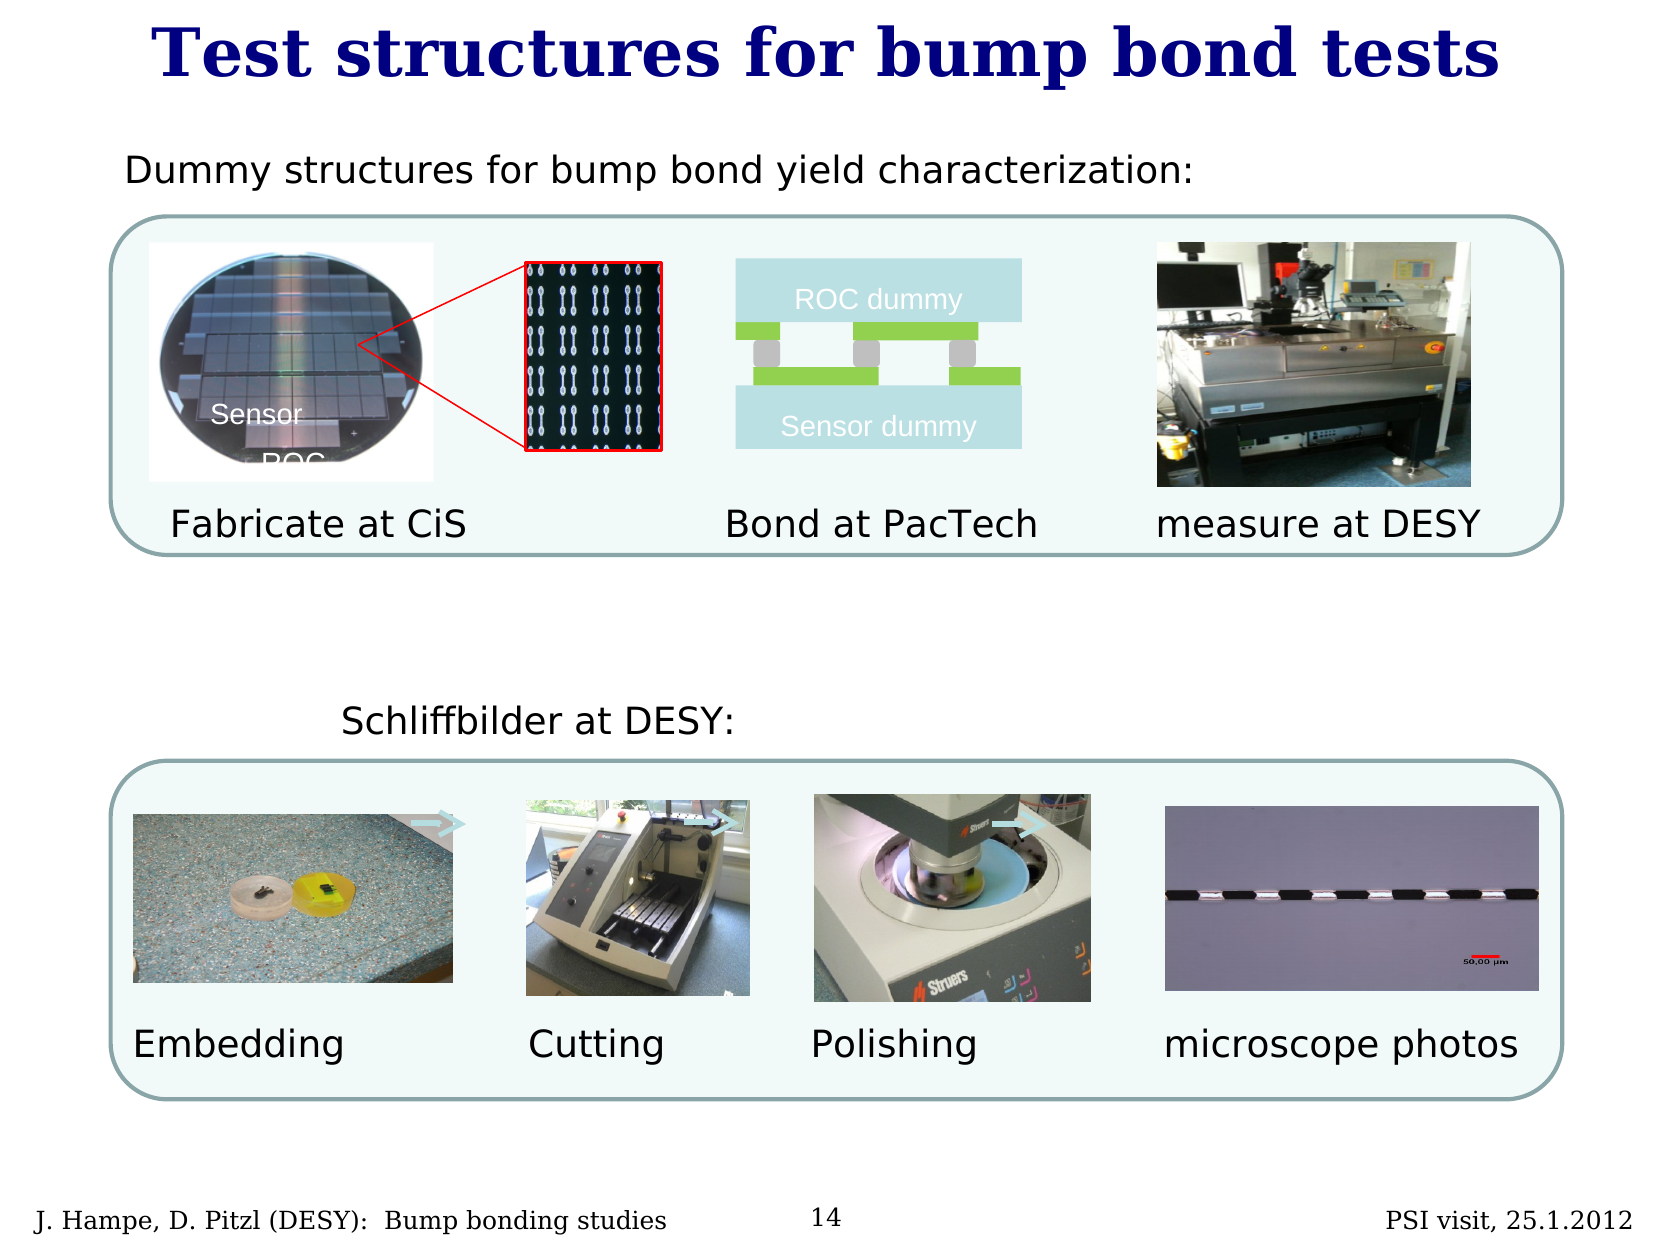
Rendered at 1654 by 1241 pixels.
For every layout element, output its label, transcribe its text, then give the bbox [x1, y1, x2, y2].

text_box ROC dummy [735, 258, 1022, 323]
picture [133, 814, 453, 983]
text_box Sensor dummy [735, 385, 1022, 449]
text_box Embedding [117, 995, 513, 1073]
picture [527, 264, 661, 450]
text_box ROC [246, 421, 341, 487]
text_box Fabricate at CiS [154, 475, 483, 553]
text_box [110, 216, 1563, 555]
text_box Bond at PacTech [709, 475, 1117, 553]
text_box Cutting [513, 995, 681, 1073]
title Test structures for bump bond tests [0, 13, 1654, 93]
picture [814, 794, 1091, 1002]
picture [526, 800, 750, 996]
text_box Polishing [795, 995, 994, 1073]
picture [362, 310, 435, 390]
text_box [110, 760, 1563, 1100]
text_box Dummy structures for bump bond yield characterization: [109, 121, 1212, 200]
text_box microscope photos [1148, 995, 1535, 1073]
picture [1165, 806, 1539, 991]
picture [149, 242, 435, 483]
text_box measure at DESY [1140, 475, 1548, 553]
picture [1157, 242, 1471, 475]
text_box Schliffbilder at DESY: [325, 671, 752, 750]
text_box Sensor [195, 372, 318, 438]
